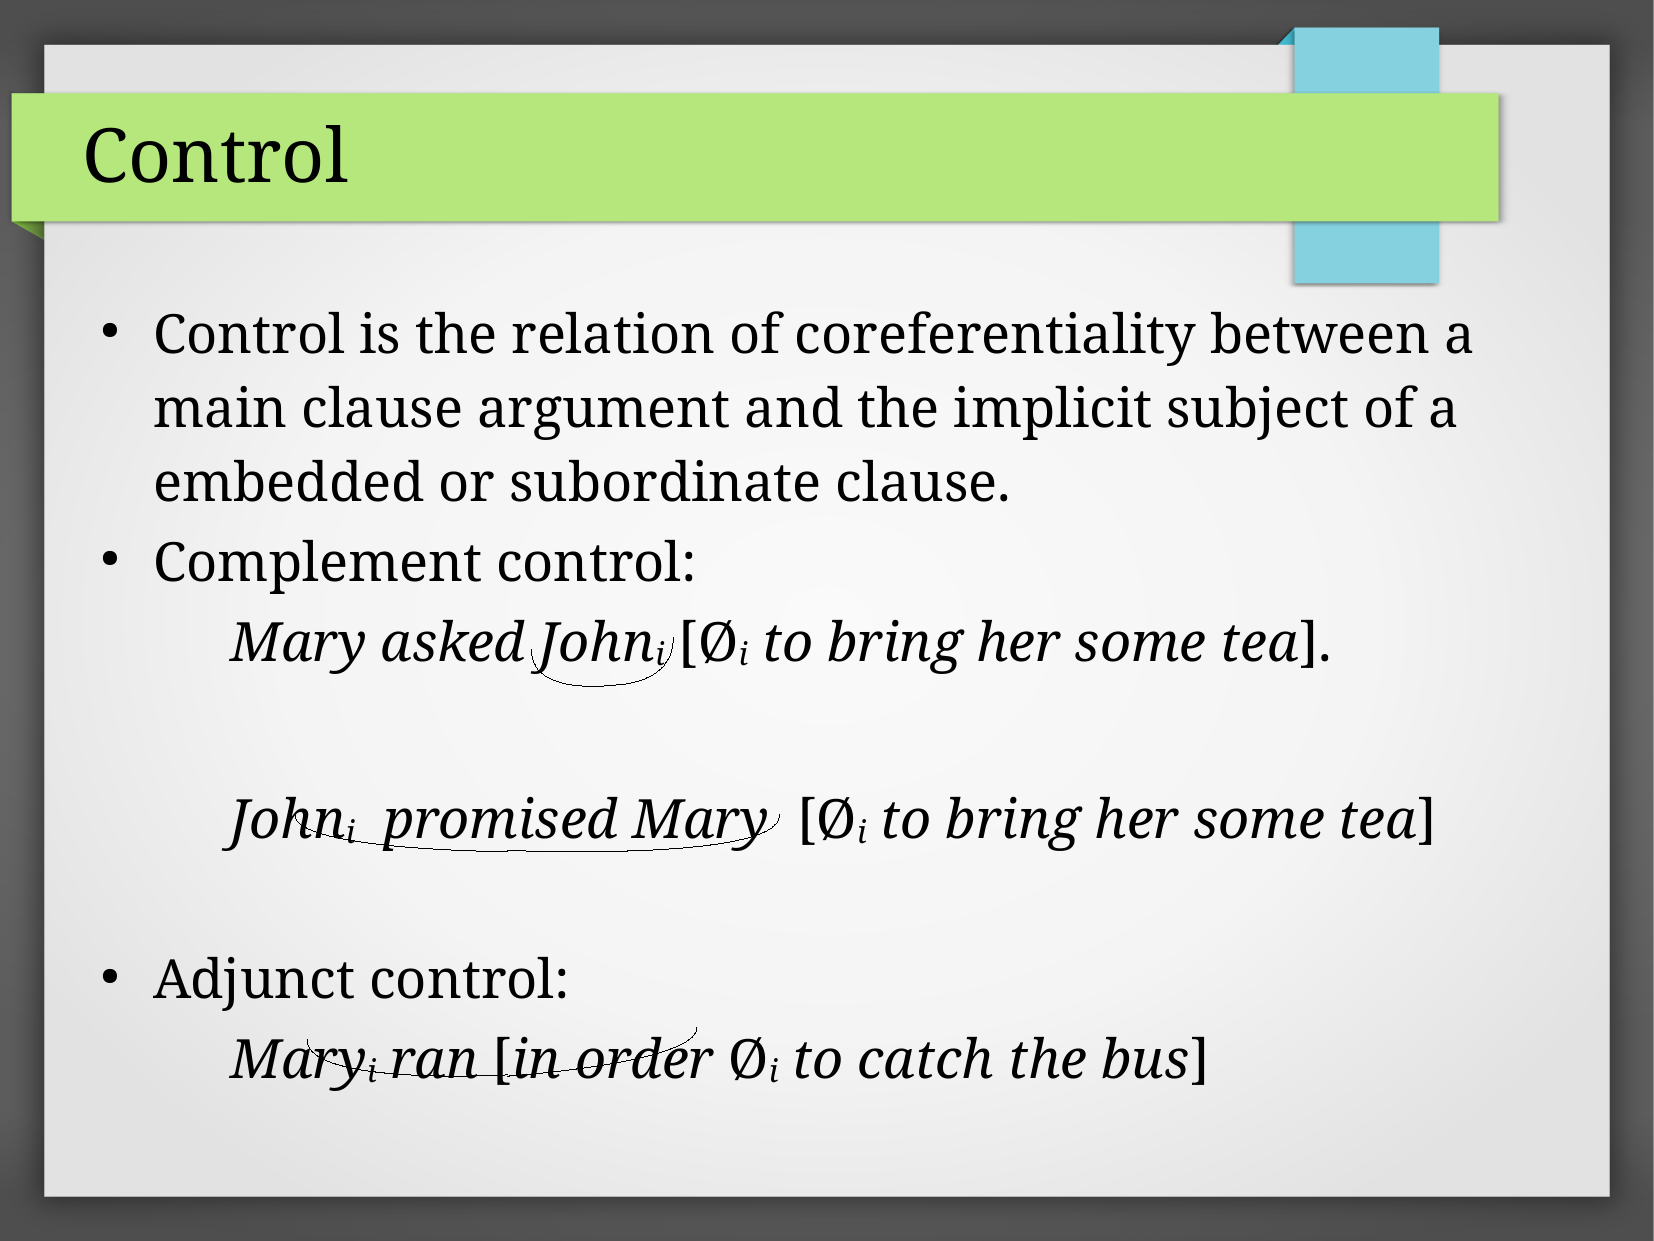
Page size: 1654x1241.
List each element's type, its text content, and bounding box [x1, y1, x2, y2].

title Control [82, 94, 1264, 213]
picture [0, 0, 1654, 1241]
list Control is the relation of coreferentiality between a main clause argument and the implicit subject of a embedded or subordinate clause. Complement control: Mary asked Johni [Øi to bring her some tea]. Johni promised Mary [Øi to bring her some tea] Adjunct control: Maryi ran [in order Øi to catch the bus] [82, 295, 1571, 1158]
